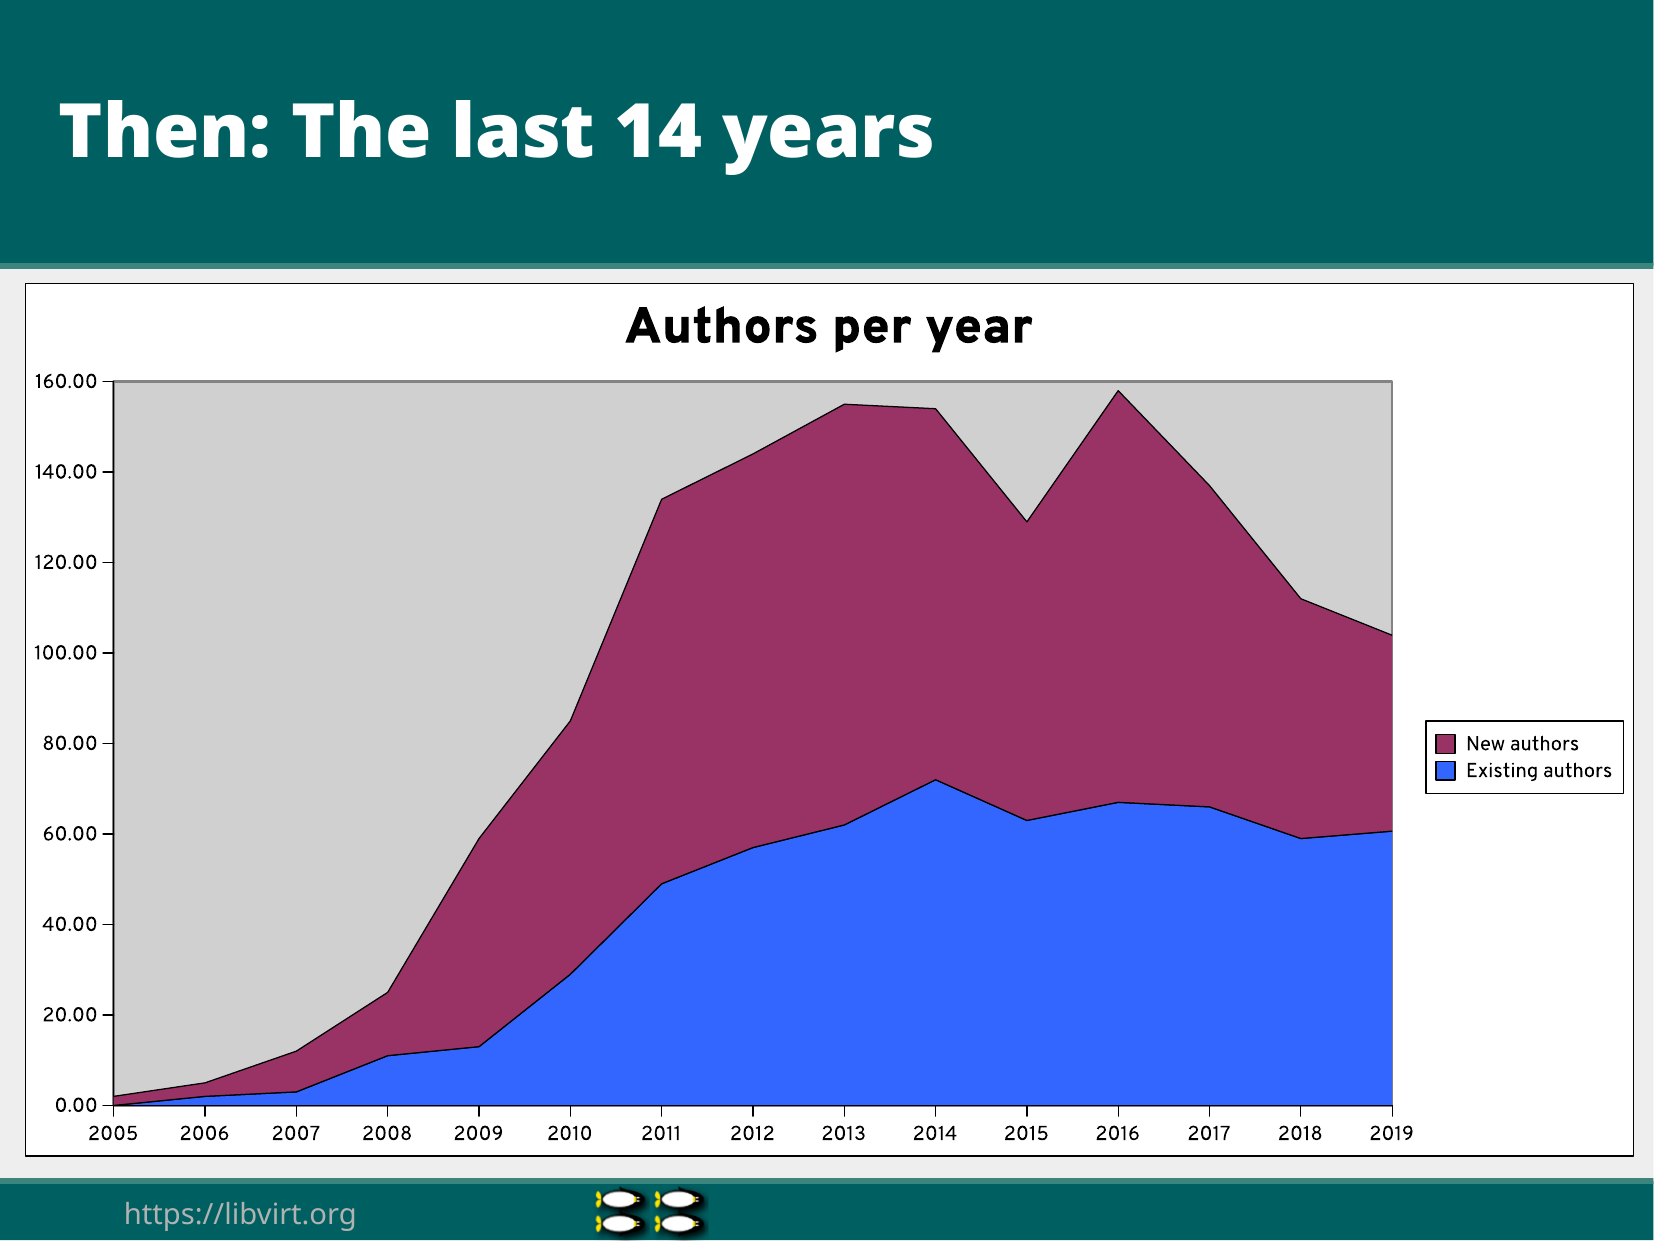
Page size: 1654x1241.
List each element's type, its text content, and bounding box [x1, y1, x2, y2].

picture [23, 281, 1636, 1158]
title Then: The last 14 years [59, 49, 1595, 207]
text_box [590, 1181, 709, 1241]
